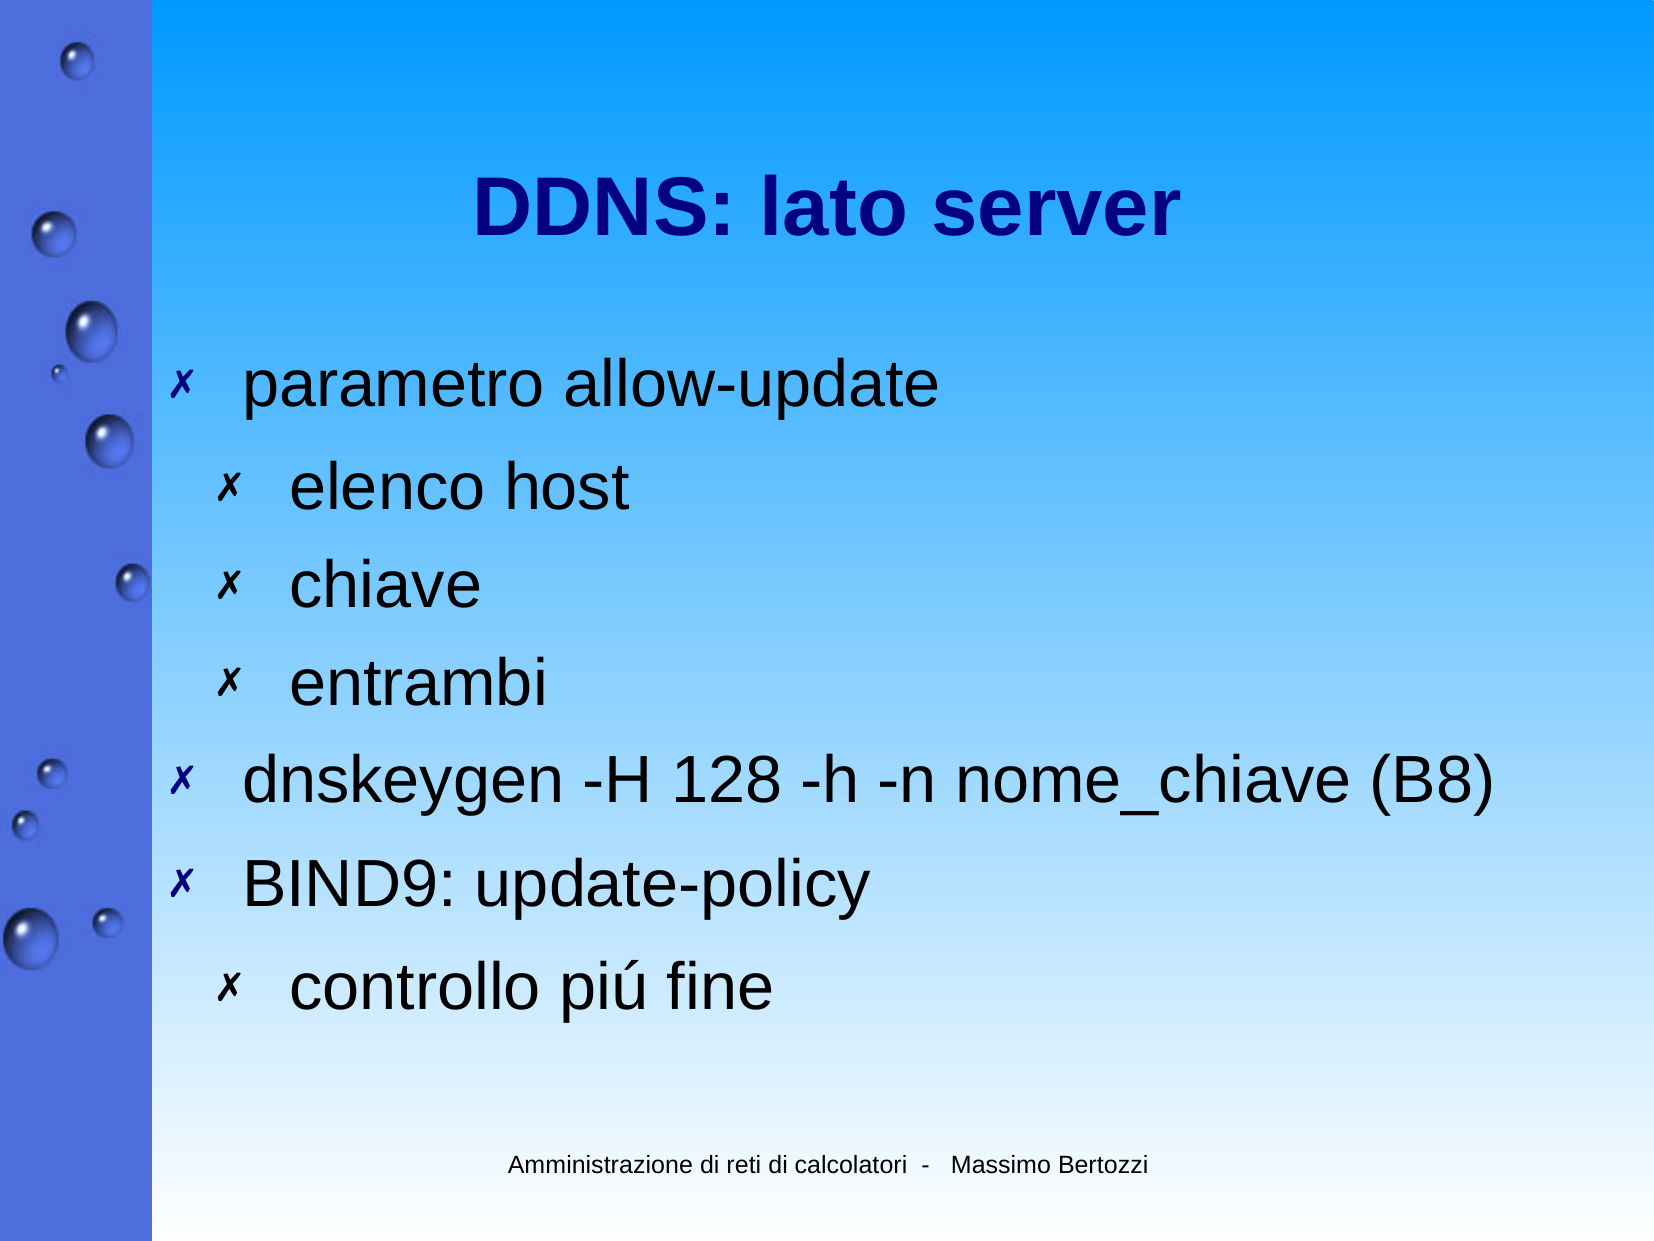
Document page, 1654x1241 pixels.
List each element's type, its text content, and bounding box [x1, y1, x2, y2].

title DDNS: lato server [121, 102, 1534, 311]
picture [0, 0, 152, 1241]
list parametro allow-update elenco host chiave entrambi dnskeygen -H 128 -h -n nome_chiave (B8) BIND9: update-policy controllo piú fine [159, 346, 1572, 1128]
